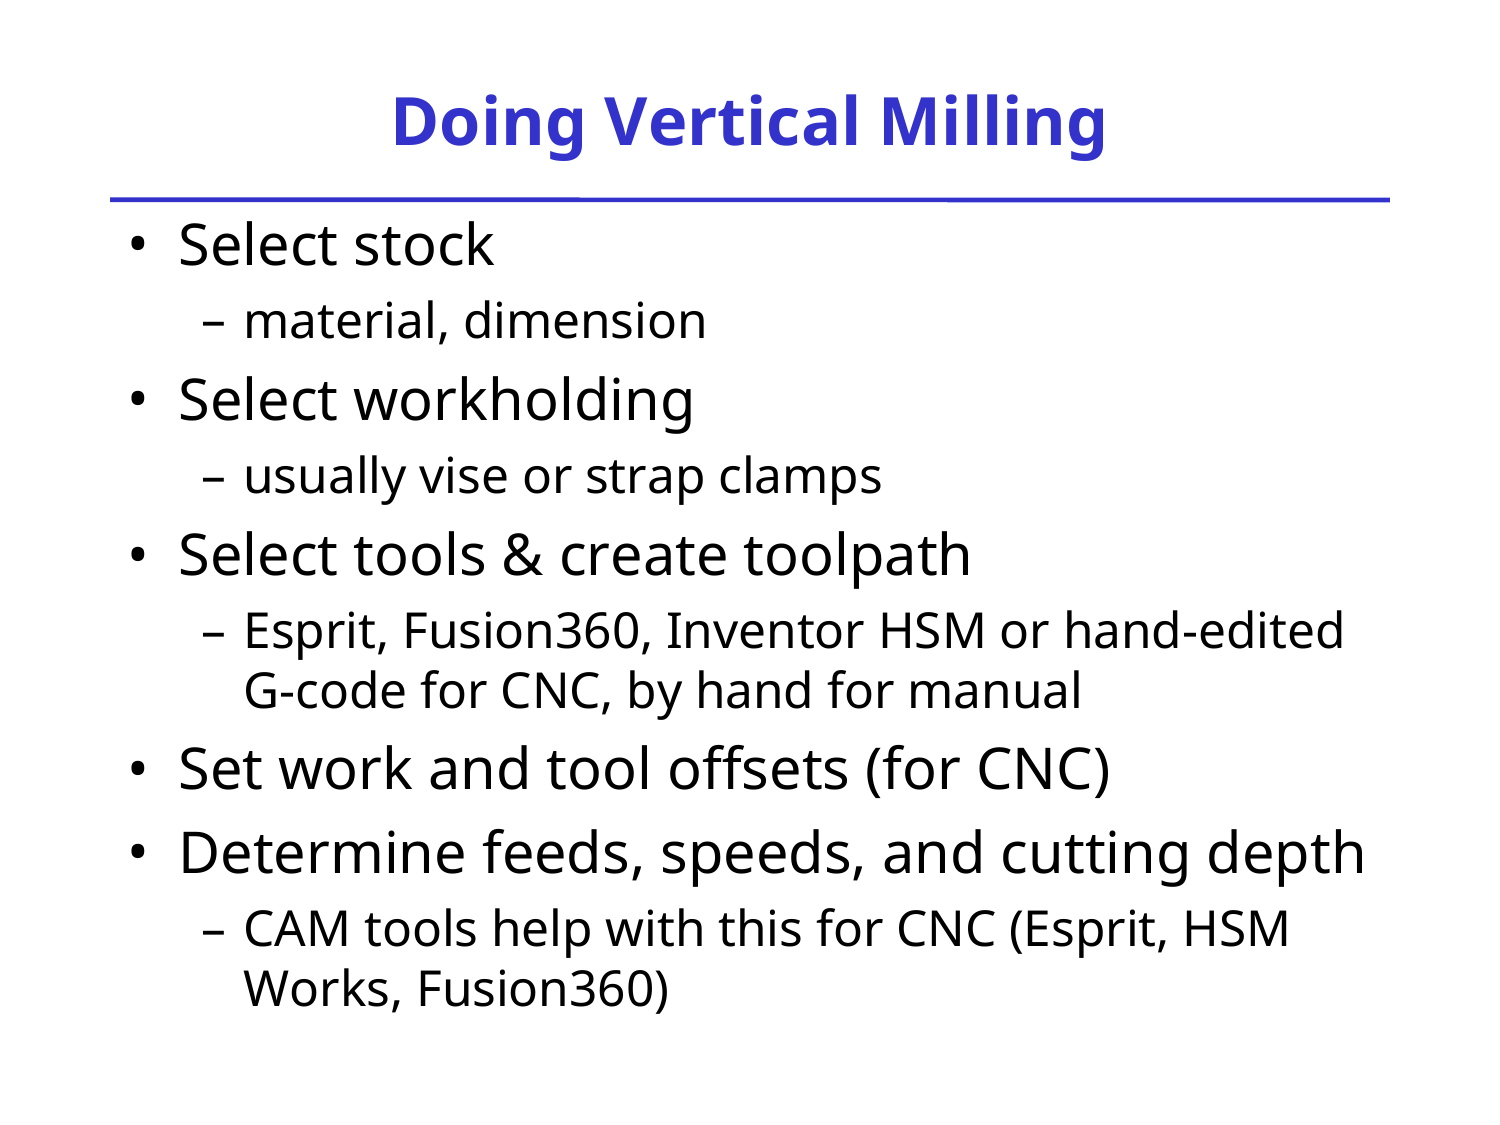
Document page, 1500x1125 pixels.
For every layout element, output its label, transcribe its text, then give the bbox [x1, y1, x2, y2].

title Doing Vertical Milling [112, 50, 1388, 188]
list Select stock material, dimension Select workholding usually vise or strap clamps Select tools & create toolpath Esprit, Fusion360, Inventor HSM or hand-edited G-code for CNC, by hand for manual Set work and tool offsets (for CNC) Determine feeds, speeds, and cutting depth CAM tools help with this for CNC (Esprit, HSM Works, Fusion360) [112, 200, 1388, 1046]
